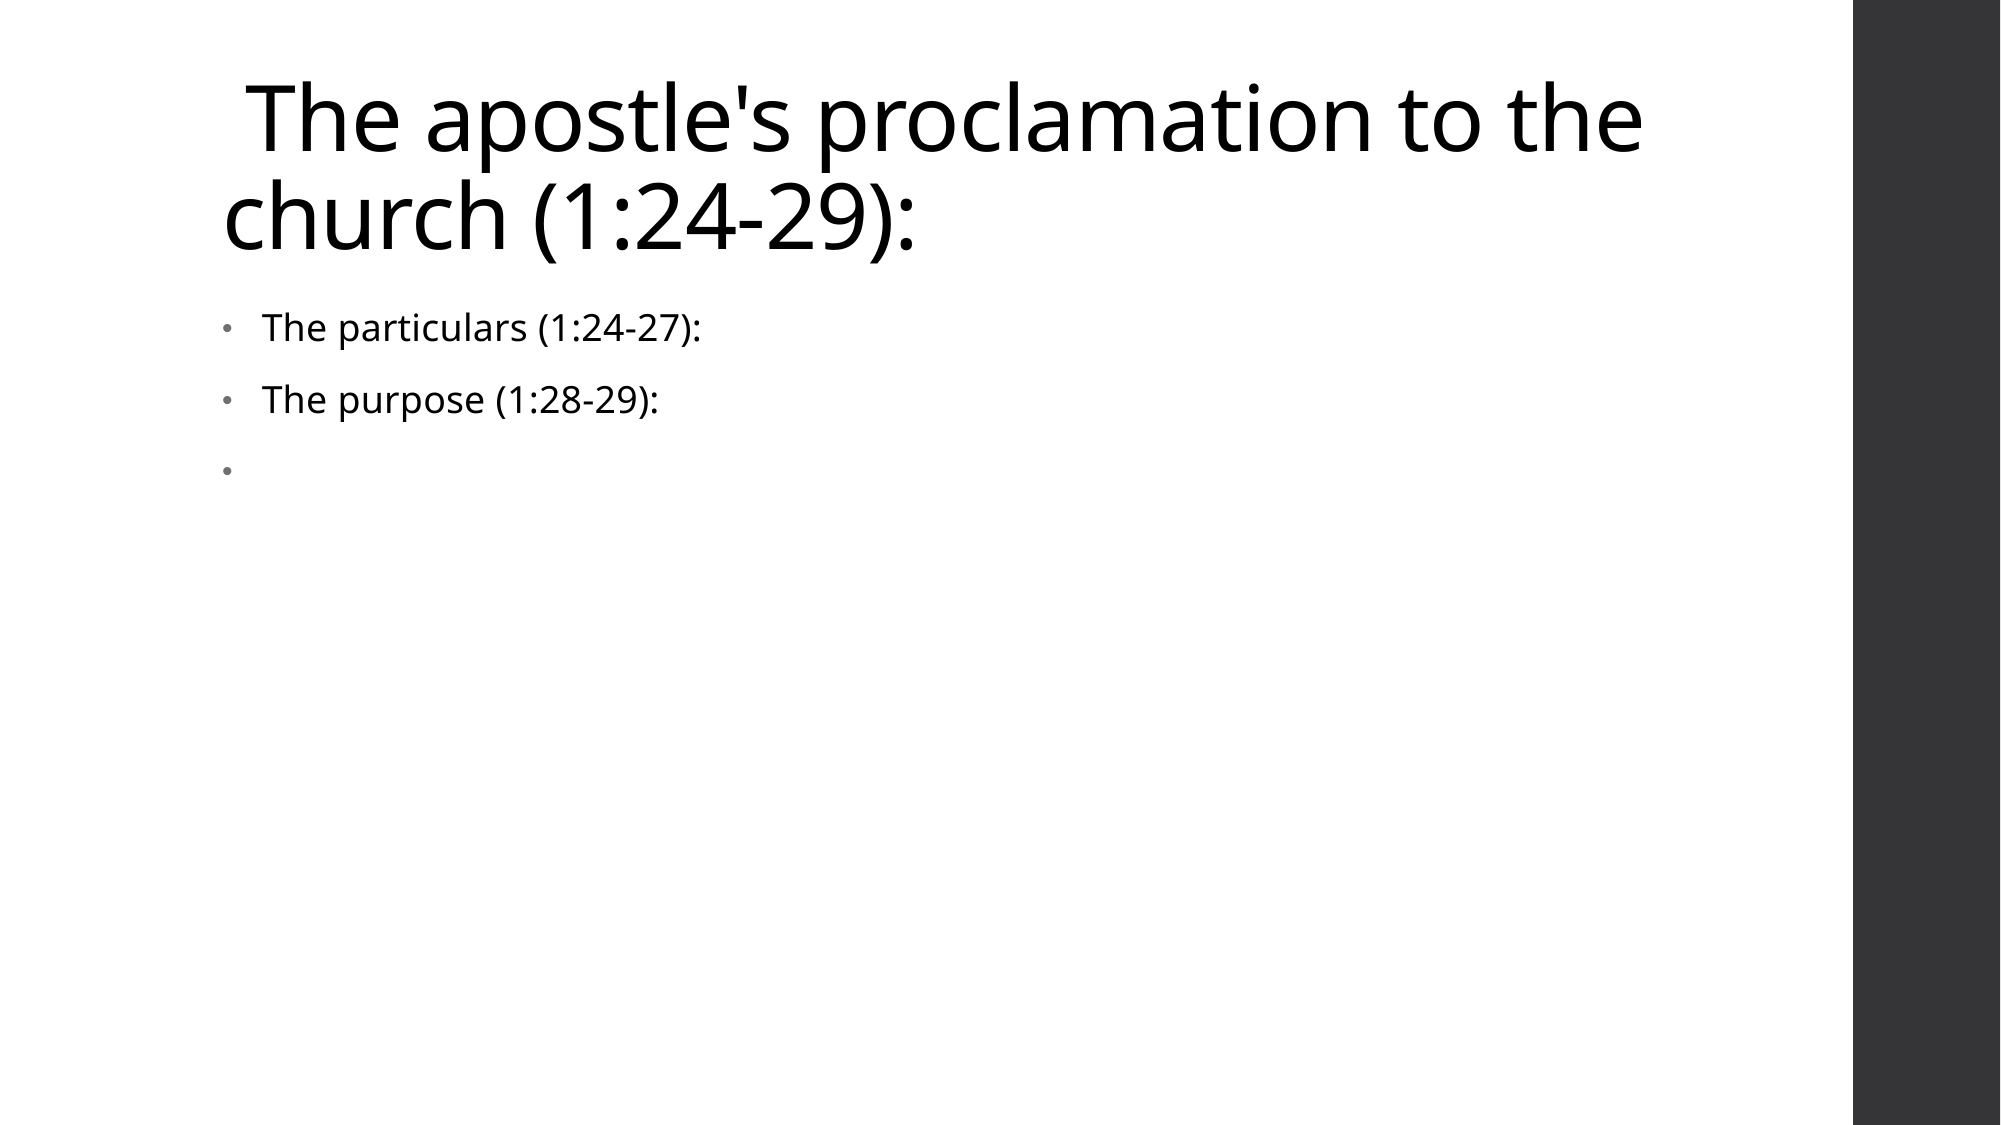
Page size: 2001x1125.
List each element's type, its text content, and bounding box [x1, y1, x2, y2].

list The particulars (1:24-27): The purpose (1:28-29): [206, 299, 1617, 1014]
title The apostle's proclamation to the church (1:24-29): [206, 60, 1797, 278]
